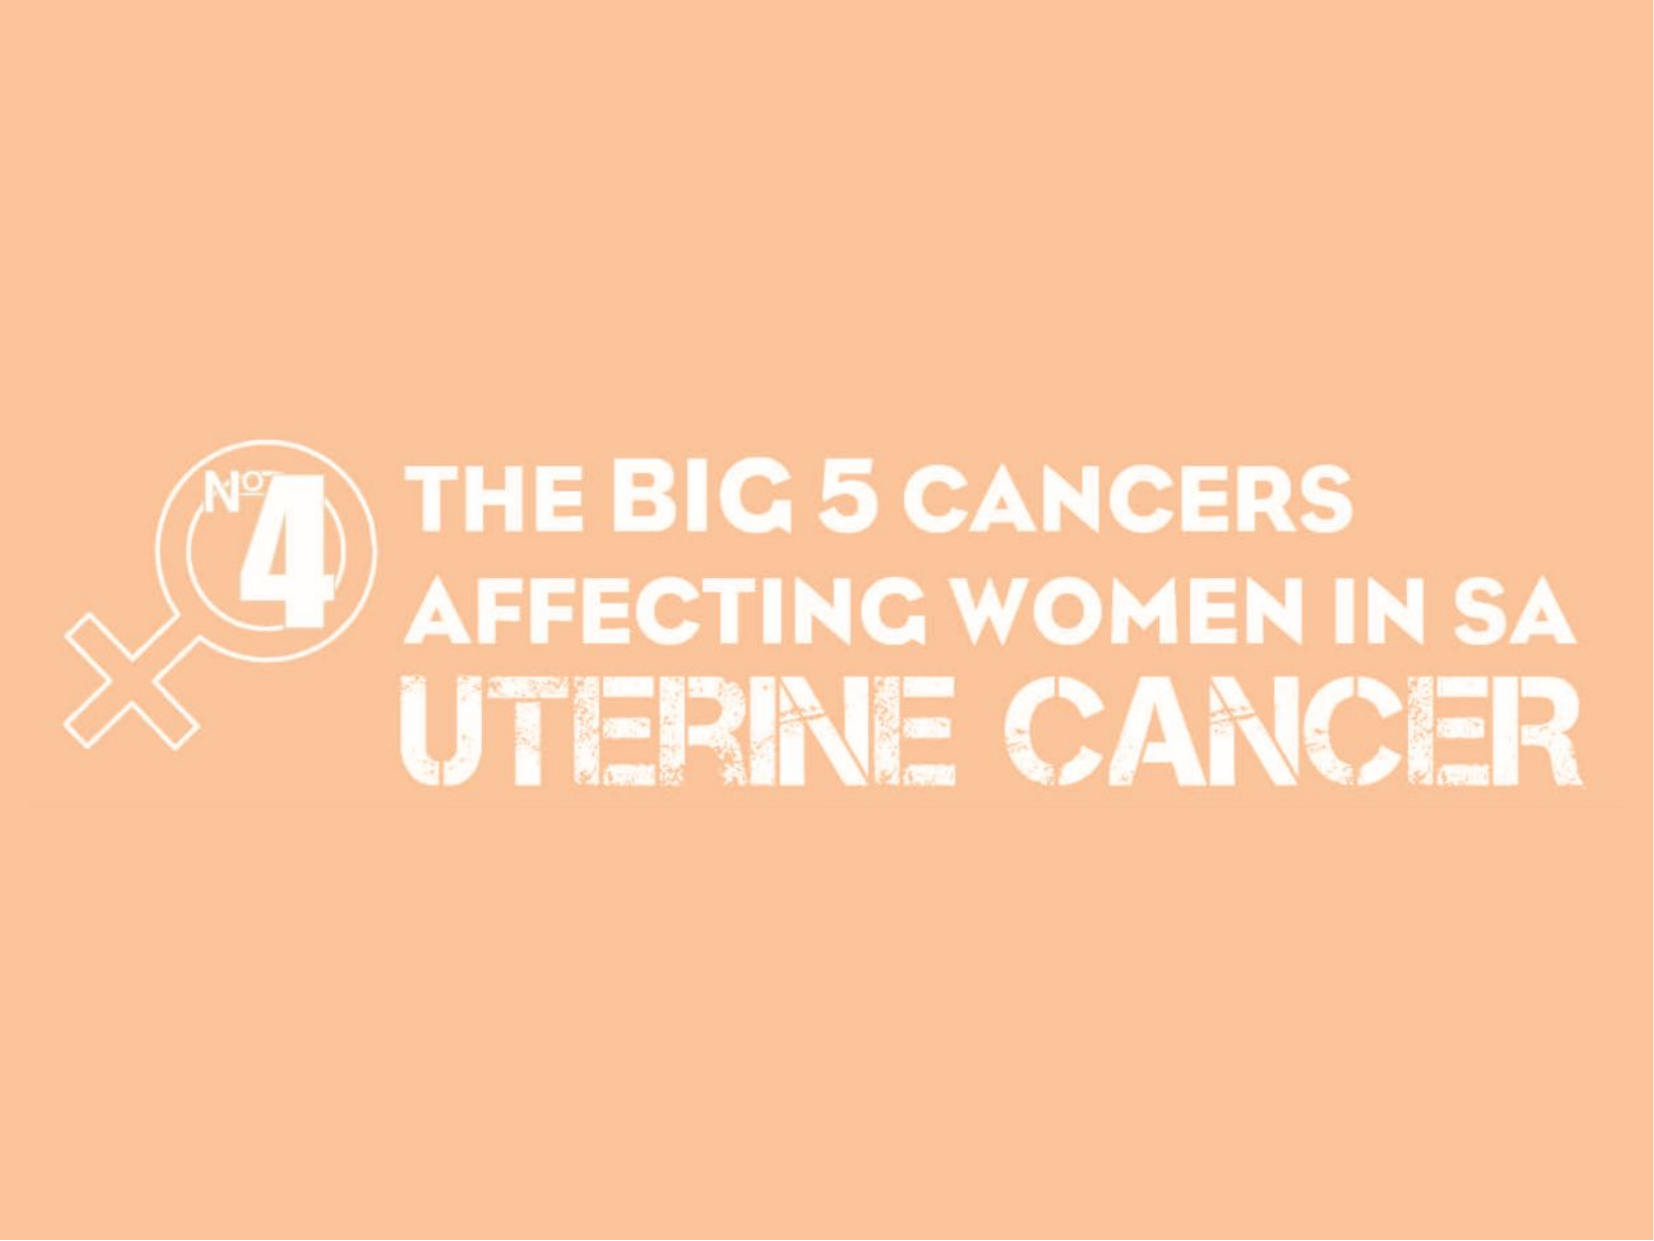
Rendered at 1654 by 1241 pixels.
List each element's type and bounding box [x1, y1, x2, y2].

picture [29, 431, 1624, 809]
